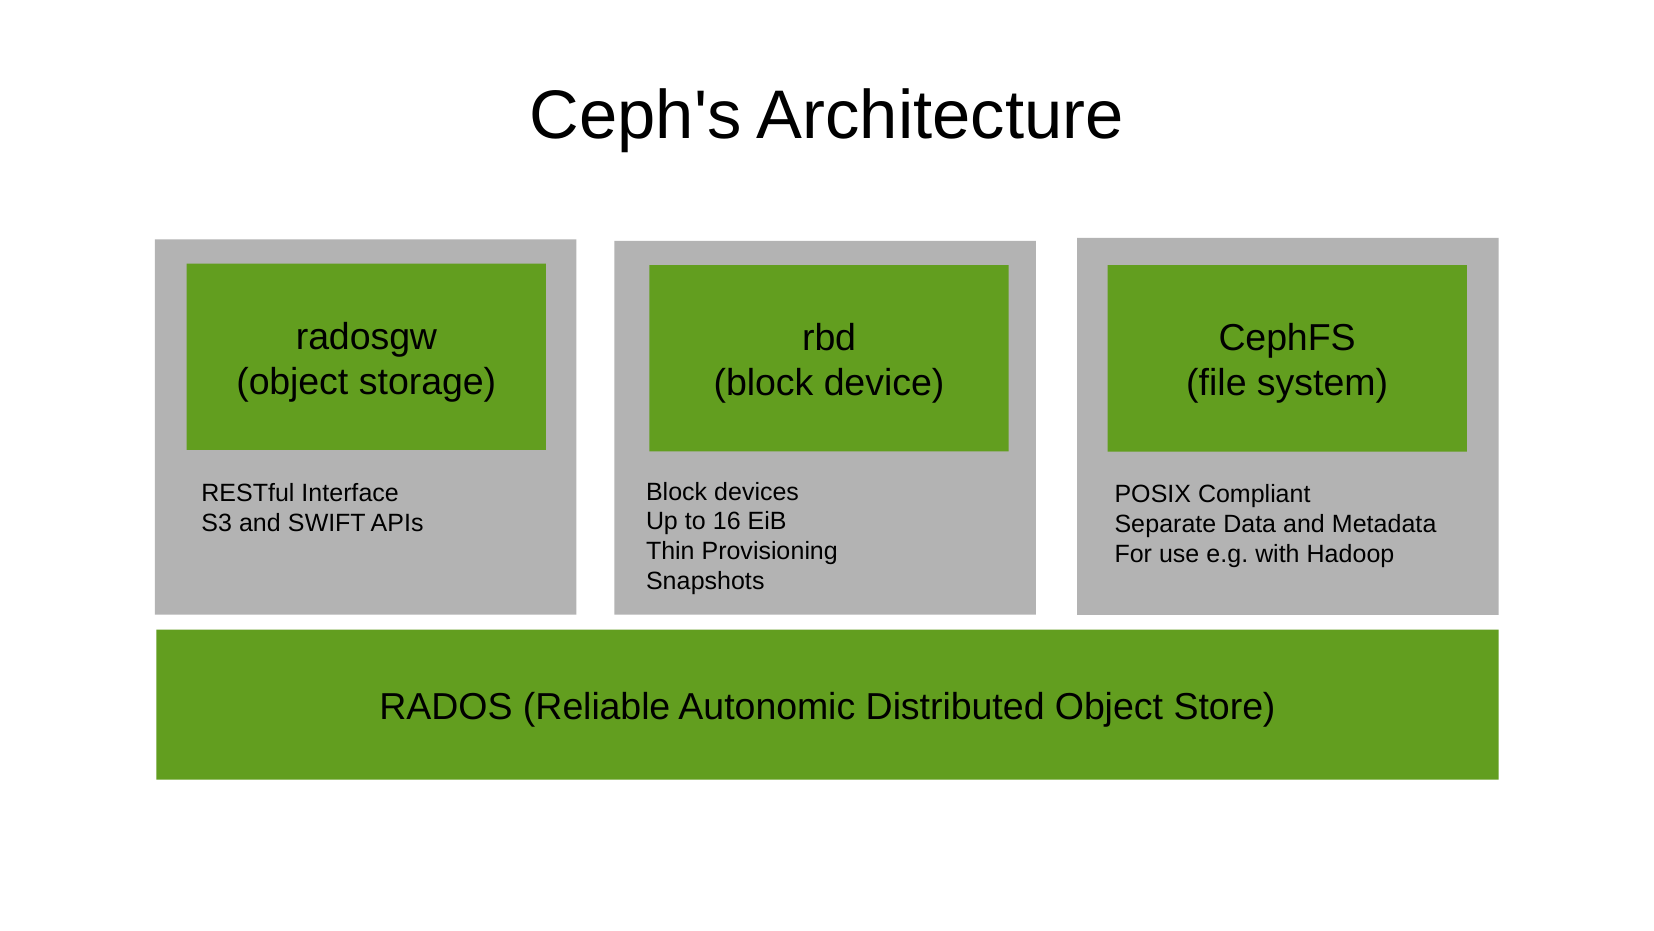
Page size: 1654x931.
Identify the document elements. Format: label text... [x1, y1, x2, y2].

title Ceph's Architecture [82, 37, 1571, 193]
text_box [154, 239, 577, 615]
text_box POSIX Compliant Separate Data and Metadata For use e.g. with Hadoop [1099, 470, 1485, 615]
text_box [1077, 237, 1499, 615]
text_box [614, 240, 1036, 615]
text_box Block devices Up to 16 EiB Thin Provisioning Snapshots [631, 467, 1017, 629]
text_box radosgw (object storage) [186, 263, 546, 450]
text_box CephFS (file system) [1107, 265, 1467, 452]
text_box RESTful Interface S3 and SWIFT APIs [186, 469, 572, 568]
text_box rbd (block device) [649, 265, 1009, 452]
text_box RADOS (Reliable Autonomic Distributed Object Store) [156, 629, 1499, 780]
